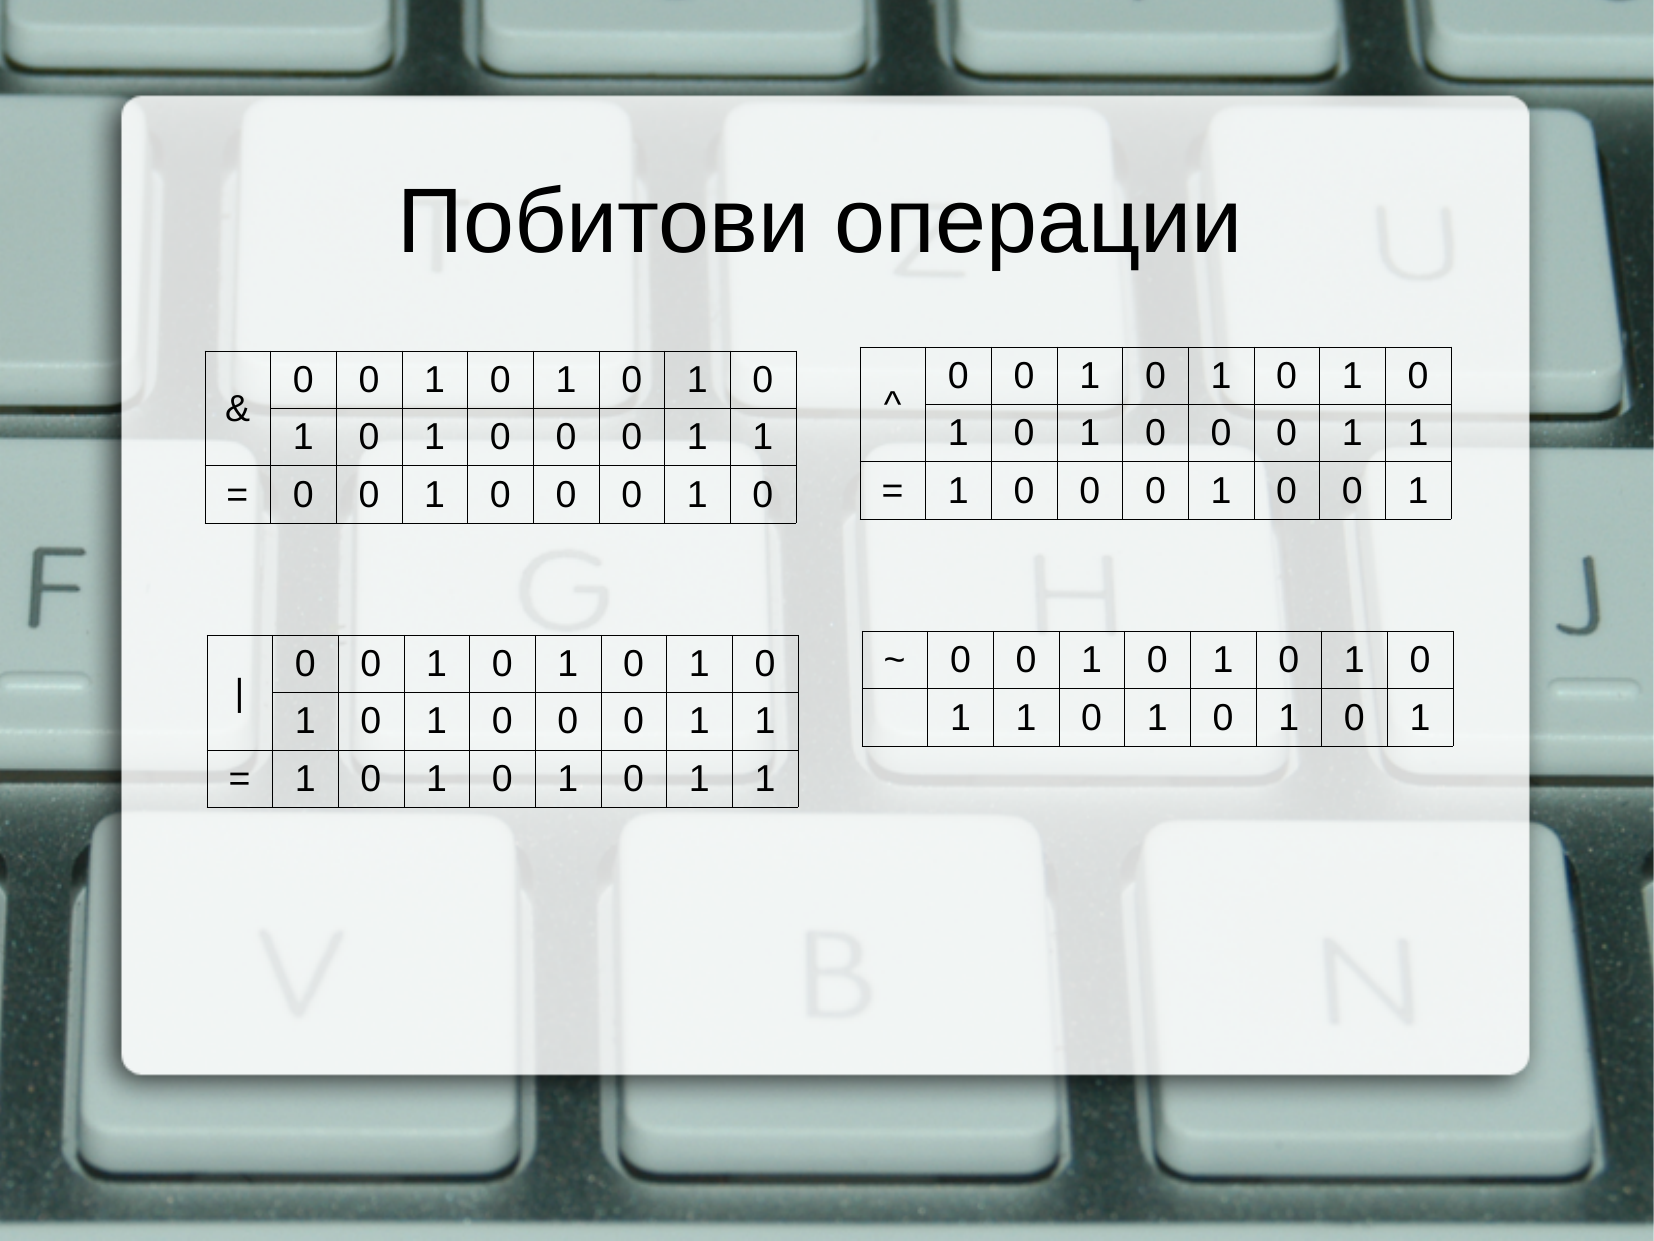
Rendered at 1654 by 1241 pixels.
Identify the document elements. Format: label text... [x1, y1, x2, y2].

table_header 0 [1257, 632, 1321, 688]
table_header 0 [602, 636, 666, 692]
table_header 0 [337, 352, 402, 408]
table_cell 1 [1320, 405, 1385, 461]
table_cell 1 [926, 462, 991, 519]
table_cell 1 [1388, 689, 1453, 746]
table_header 0 [470, 636, 535, 692]
table_header 1 [536, 636, 601, 692]
table_header 0 [733, 636, 798, 692]
table_header 1 [1322, 632, 1387, 688]
table_cell 0 [992, 405, 1057, 461]
picture [0, 0, 1654, 1241]
table_cell 1 [928, 689, 993, 746]
table_header 0 [926, 348, 991, 404]
table_cell 0 [1189, 405, 1254, 461]
table_cell 0 [339, 751, 404, 807]
table_cell = [206, 466, 270, 523]
table_cell 1 [536, 751, 601, 807]
table_cell 1 [994, 689, 1059, 746]
table_cell 0 [271, 466, 336, 523]
table_cell [863, 689, 927, 746]
table_header 0 [1386, 348, 1451, 404]
table_header ^ [861, 348, 925, 461]
table_cell 0 [1123, 405, 1188, 461]
table_header 0 [273, 636, 338, 692]
table_header 0 [468, 352, 533, 408]
table_cell = [861, 462, 925, 519]
table_cell 0 [534, 466, 599, 523]
table_header 0 [992, 348, 1057, 404]
table_cell 0 [536, 693, 601, 750]
table_header 1 [1060, 632, 1124, 688]
table_cell 0 [600, 466, 664, 523]
table_cell 1 [667, 751, 732, 807]
table_header 1 [1189, 348, 1254, 404]
table_header 1 [534, 352, 599, 408]
table_cell 1 [1257, 689, 1321, 746]
table_header 0 [271, 352, 336, 408]
table_cell 1 [405, 751, 469, 807]
table_header 0 [928, 632, 993, 688]
title Побитови операции [135, 117, 1506, 325]
table_header & [206, 352, 270, 465]
table_cell 0 [731, 466, 796, 523]
table_cell 1 [405, 693, 469, 750]
table_cell 0 [468, 466, 533, 523]
table_header 0 [1255, 348, 1319, 404]
table_cell 1 [403, 466, 467, 523]
table_header 0 [339, 636, 404, 692]
table_cell 0 [470, 693, 535, 750]
table_cell 0 [1191, 689, 1256, 746]
table_cell 0 [1060, 689, 1124, 746]
table_cell 1 [1189, 462, 1254, 519]
table_header 1 [1058, 348, 1122, 404]
table_header 0 [731, 352, 796, 408]
table_header 1 [667, 636, 732, 692]
table_cell 1 [403, 409, 467, 465]
table_cell 1 [667, 693, 732, 750]
table_header 0 [1125, 632, 1190, 688]
table_cell 1 [1125, 689, 1190, 746]
table_cell 1 [926, 405, 991, 461]
table_cell 1 [665, 409, 730, 465]
table_cell 0 [339, 693, 404, 750]
table_header | [208, 636, 272, 750]
table_cell 1 [733, 751, 798, 807]
table_header 0 [600, 352, 664, 408]
table_header 1 [403, 352, 467, 408]
table_header 0 [994, 632, 1059, 688]
table_cell 1 [665, 466, 730, 523]
table_cell 1 [273, 693, 338, 750]
table_cell 1 [1058, 405, 1122, 461]
table_cell 0 [1255, 405, 1319, 461]
table_cell 0 [337, 466, 402, 523]
table_cell 1 [273, 751, 338, 807]
table_header 1 [1191, 632, 1256, 688]
table_cell 0 [600, 409, 664, 465]
table_header 0 [1123, 348, 1188, 404]
table_cell 0 [992, 462, 1057, 519]
table_cell 0 [1322, 689, 1387, 746]
table_cell = [208, 751, 272, 807]
table_header ~ [863, 632, 927, 688]
table_header 0 [1388, 632, 1453, 688]
table_cell 0 [1320, 462, 1385, 519]
table_cell 1 [733, 693, 798, 750]
table_cell 1 [1386, 405, 1451, 461]
table_cell 0 [468, 409, 533, 465]
table_cell 0 [337, 409, 402, 465]
table_header 1 [665, 352, 730, 408]
table_cell 1 [731, 409, 796, 465]
table_cell 0 [534, 409, 599, 465]
table_cell 0 [602, 693, 666, 750]
table_cell 0 [1255, 462, 1319, 519]
table_header 1 [405, 636, 469, 692]
table_cell 1 [1386, 462, 1451, 519]
table_header 1 [1320, 348, 1385, 404]
table_cell 1 [271, 409, 336, 465]
table_cell 0 [470, 751, 535, 807]
table_cell 0 [1058, 462, 1122, 519]
table_cell 0 [1123, 462, 1188, 519]
table_cell 0 [602, 751, 666, 807]
